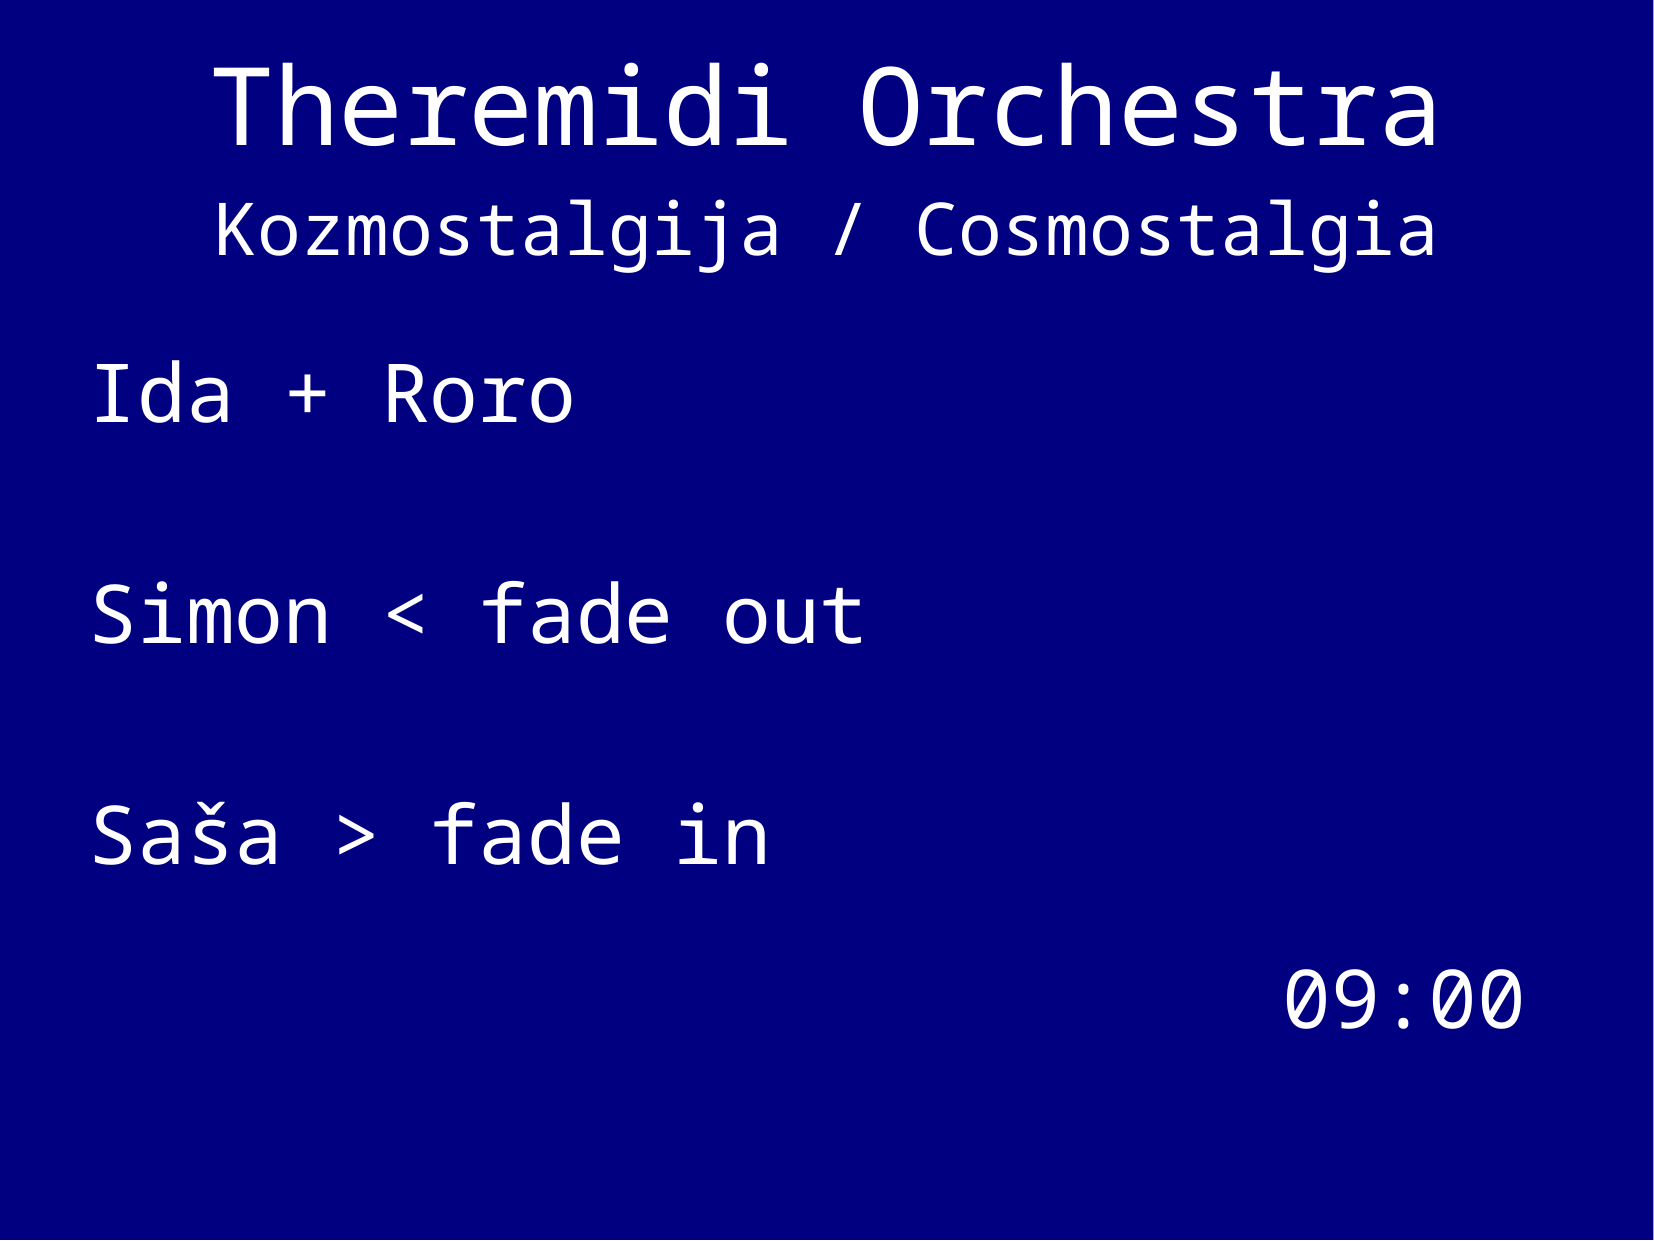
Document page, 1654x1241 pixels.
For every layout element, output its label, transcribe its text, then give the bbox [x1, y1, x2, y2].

title Theremidi Orchestra Kozmostalgija / Cosmostalgia [82, 49, 1571, 257]
text_box 09:00 [1282, 900, 1620, 1096]
subtitle Ida + Roro Simon < fade out Saša > fade in [88, 272, 1566, 1063]
